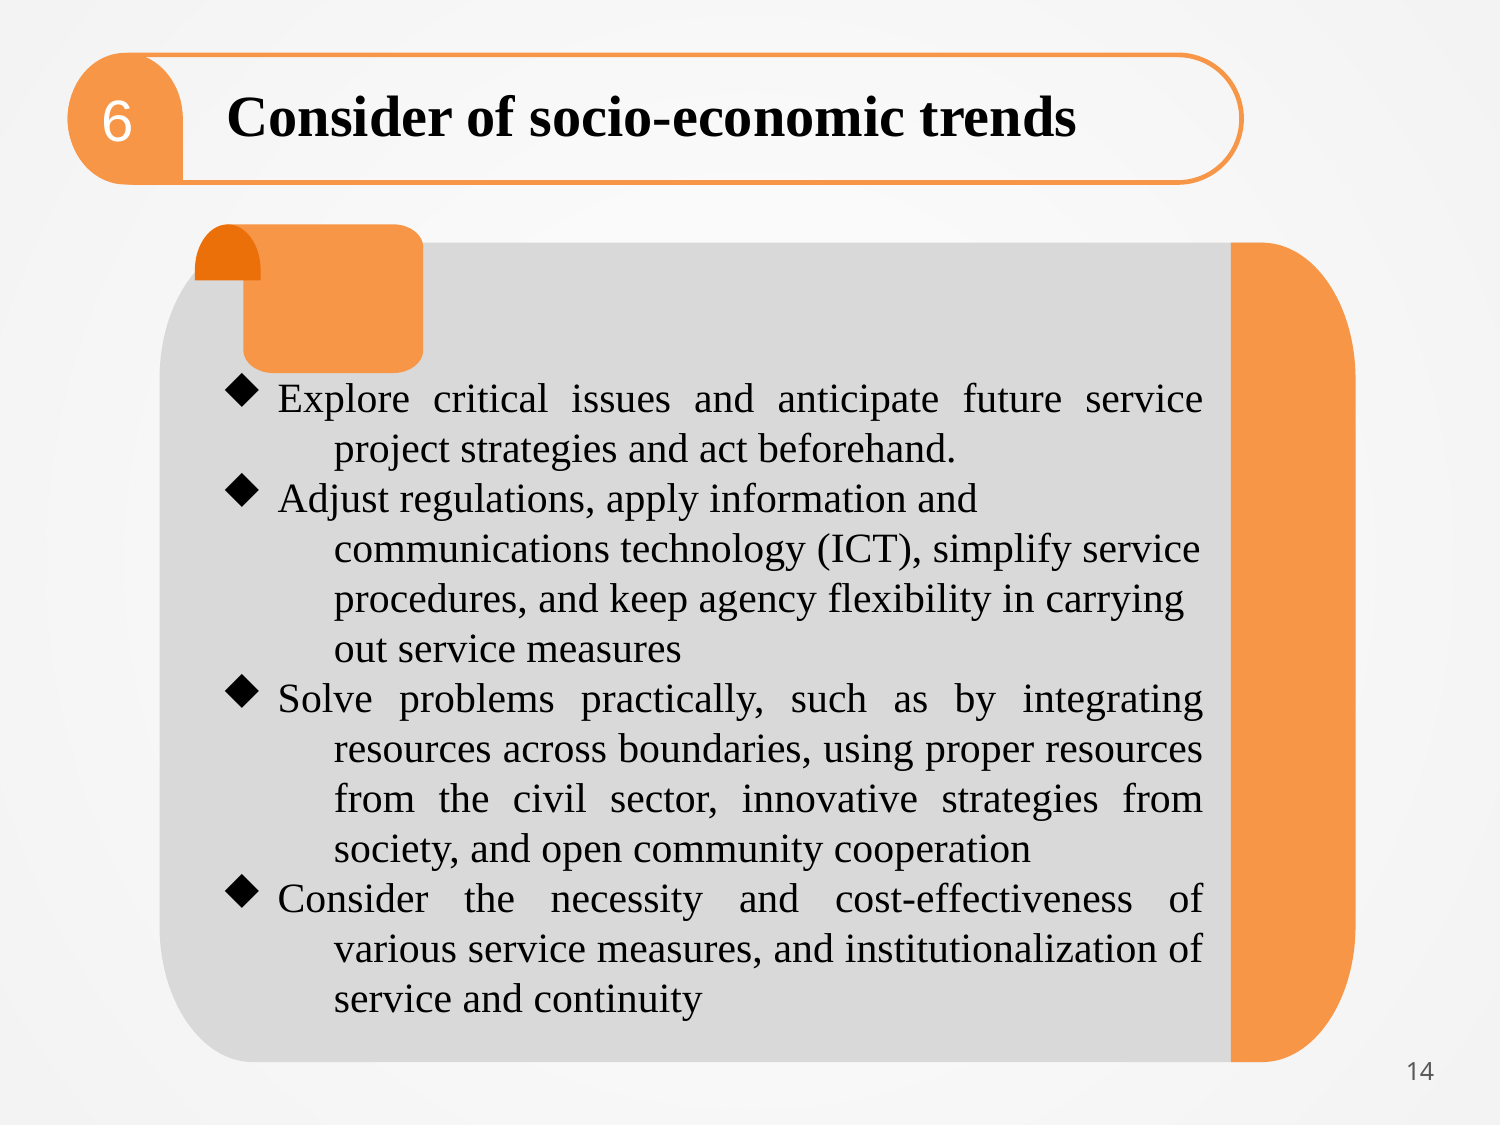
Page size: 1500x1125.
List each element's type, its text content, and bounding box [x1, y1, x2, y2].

text_box Explore critical issues and anticipate future service project strategies and act beforehand. Adjust regulations, apply information and communications technology (ICT), simplify service procedures, and keep agency flexibility in carrying out service measures Solve problems practically, such as by integrating resources across boundaries, using proper resources from the civil sector, innovative strategies from society, and open community cooperation Consider the necessity and cost-effectiveness of various service measures, and institutionalization of service and continuity [206, 363, 1219, 1029]
text_box 13 [1401, 1042, 1494, 1103]
text_box 6 [63, 75, 171, 162]
text_box [84, 54, 166, 75]
text_box Consider of socio-economic trends [197, 70, 1424, 155]
text_box [84, 82, 181, 183]
text_box [159, 224, 1356, 1063]
